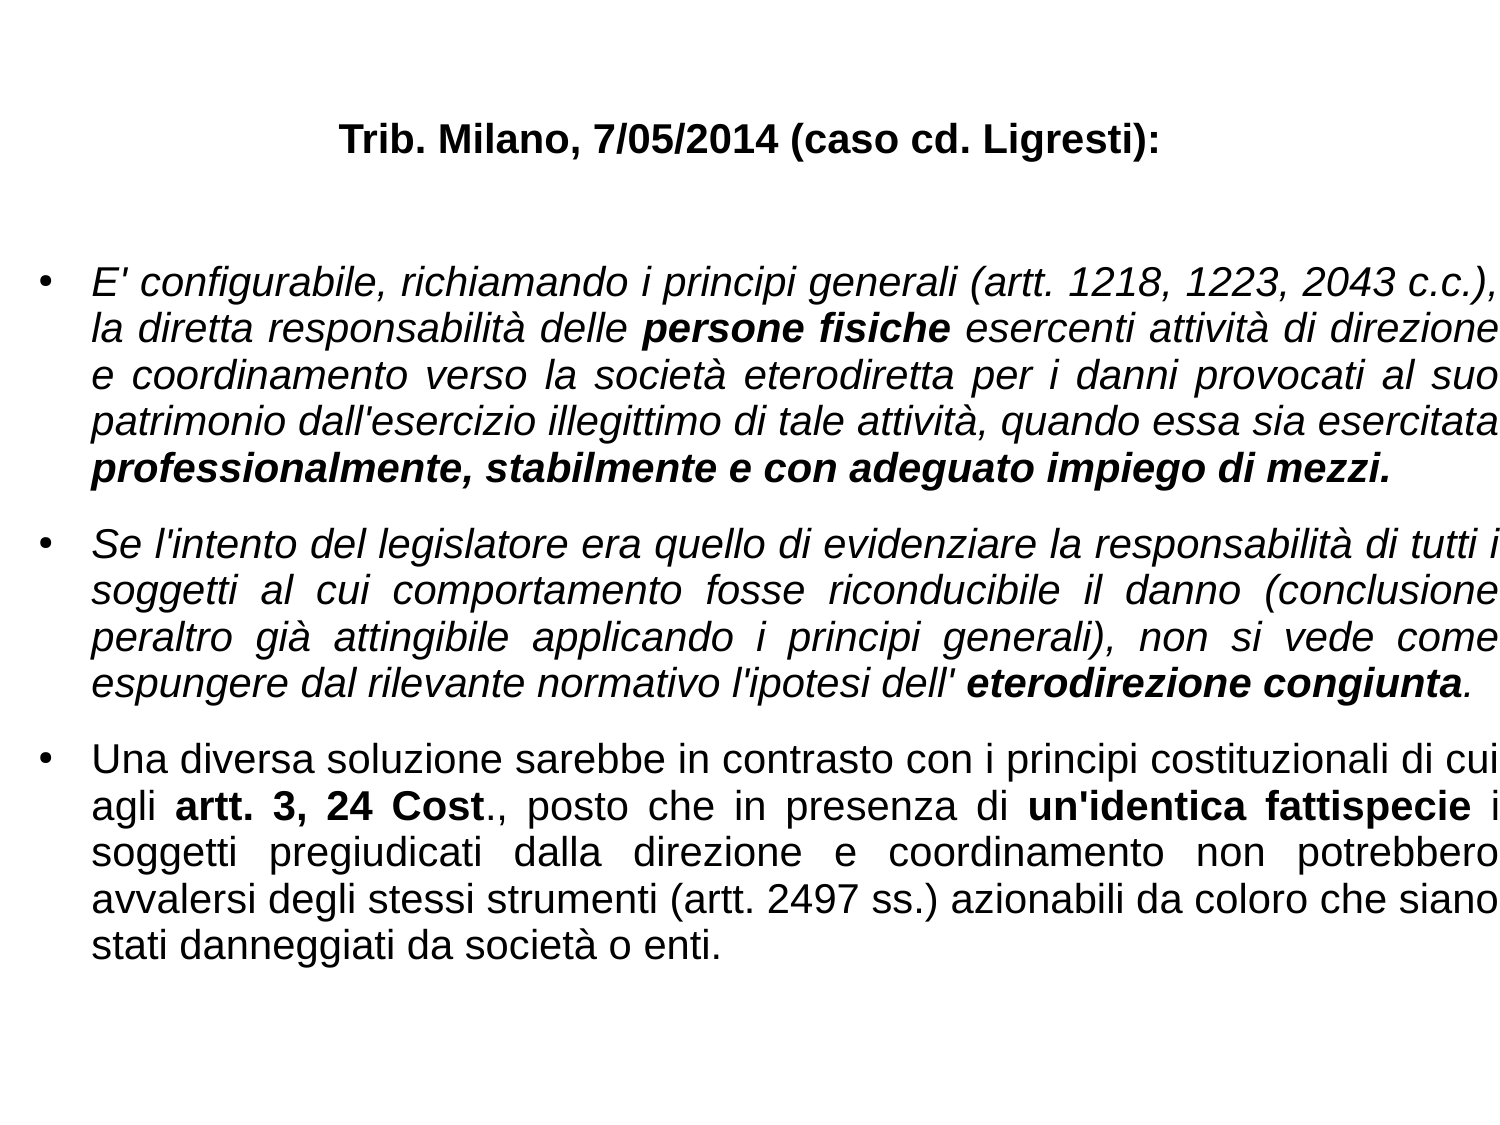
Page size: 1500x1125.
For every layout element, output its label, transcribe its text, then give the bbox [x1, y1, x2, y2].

title Trib. Milano, 7/05/2014 (caso cd. Ligresti): [75, 45, 1426, 233]
list E' configurabile, richiamando i principi generali (artt. 1218, 1223, 2043 c.c.), la diretta responsabilità delle persone fisiche esercenti attività di direzione e coordinamento verso la società eterodiretta per i danni provocati al suo patrimonio dall'esercizio illegittimo di tale attività, quando essa sia esercitata professionalmente, stabilmente e con adeguato impiego di mezzi. Se l'intento del legislatore era quello di evidenziare la responsabilità di tutti i soggetti al cui comportamento fosse riconducibile il danno (conclusione peraltro già attingibile applicando i principi generali), non si vede come espungere dal rilevante normativo l'ipotesi dell' eterodirezione congiunta. Una diversa soluzione sarebbe in contrasto con i principi costituzionali di cui agli artt. 3, 24 Cost., posto che in presenza di un'identica fattispecie i soggetti pregiudicati dalla direzione e coordinamento non potrebbero avvalersi degli stessi strumenti (artt. 2497 ss.) azionabili da coloro che siano stati danneggiati da società o enti. [20, 258, 1500, 1002]
